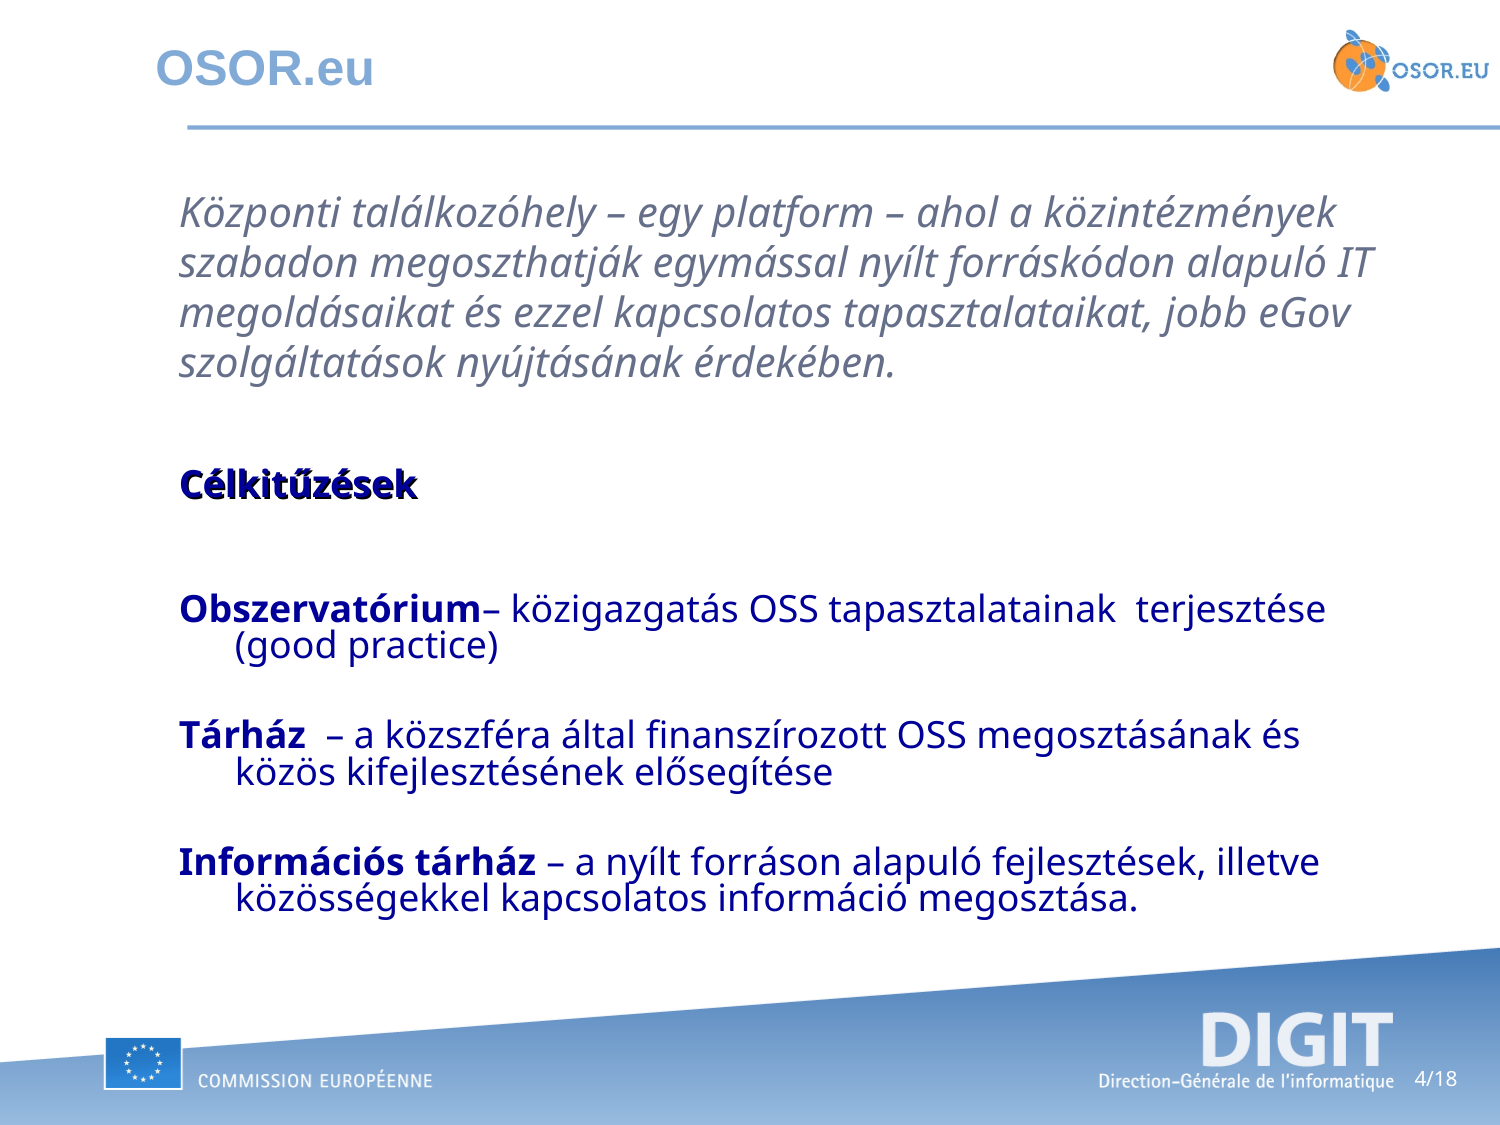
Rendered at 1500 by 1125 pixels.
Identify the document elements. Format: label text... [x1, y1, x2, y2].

picture [0, 0, 1500, 1125]
text_box Obszervatórium– közigazgatás OSS tapasztalatainak terjesztése (good practice) Tárház – a közszféra által finanszírozott OSS megosztásának és közös kifejlesztésének elősegítése Információs tárház – a nyílt forráson alapuló fejlesztések, illetve közösségekkel kapcsolatos információ megosztása. [163, 585, 1360, 988]
text_box Központi találkozóhely – egy platform – ahol a közintézmények szabadon megoszthatják egymással nyílt forráskódon alapuló IT megoldásaikat és ezzel kapcsolatos tapasztalataikat, jobb eGov szolgáltatások nyújtásának érdekében. [163, 178, 1418, 395]
title OSOR.eu [140, 37, 645, 153]
text_box Célkitűzések [163, 457, 668, 572]
